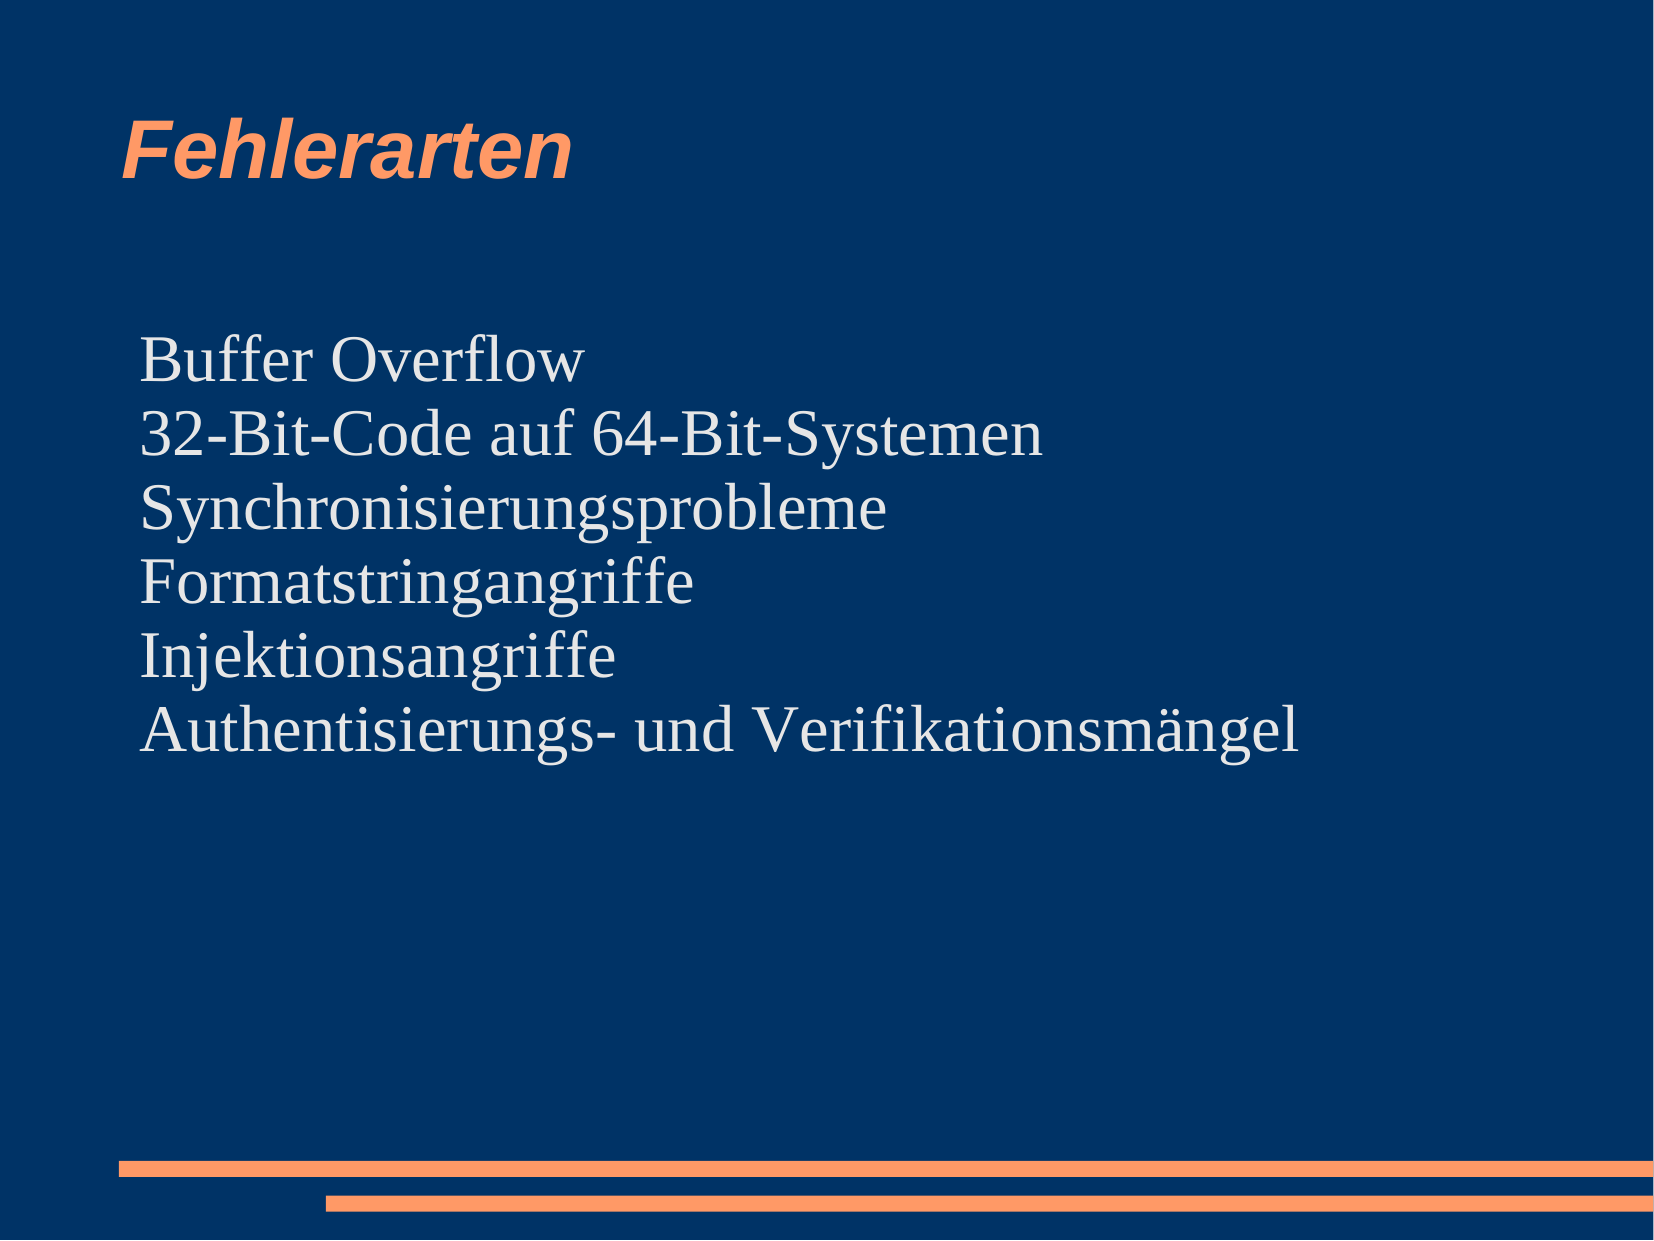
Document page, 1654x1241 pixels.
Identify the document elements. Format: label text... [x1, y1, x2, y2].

list Buffer Overflow 32-Bit-Code auf 64-Bit-Systemen Synchronisierungsprobleme Formatstringangriffe Injektionsangriffe Authentisierungs- und Verifikationsmängel [121, 322, 1561, 1118]
title Fehlerarten [121, 53, 1534, 247]
